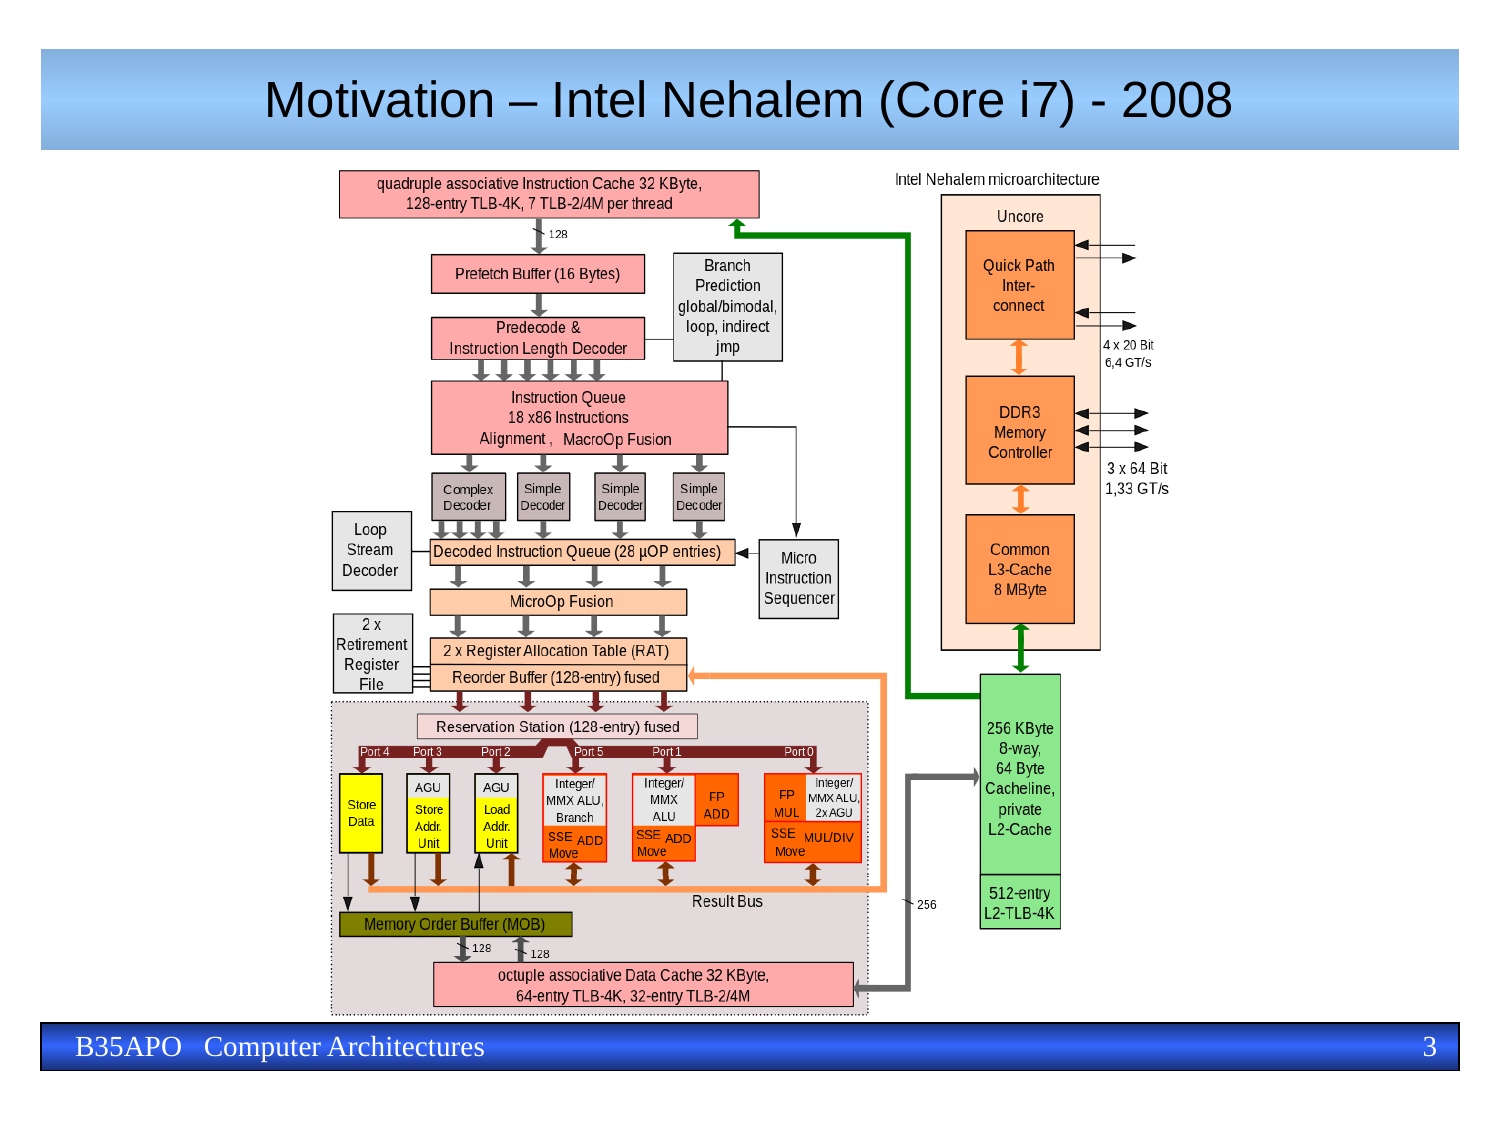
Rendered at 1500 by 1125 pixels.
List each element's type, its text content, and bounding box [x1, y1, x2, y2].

picture [318, 156, 1182, 1022]
title Motivation – Intel Nehalem (Core i7) - 2008 [41, 49, 1459, 150]
